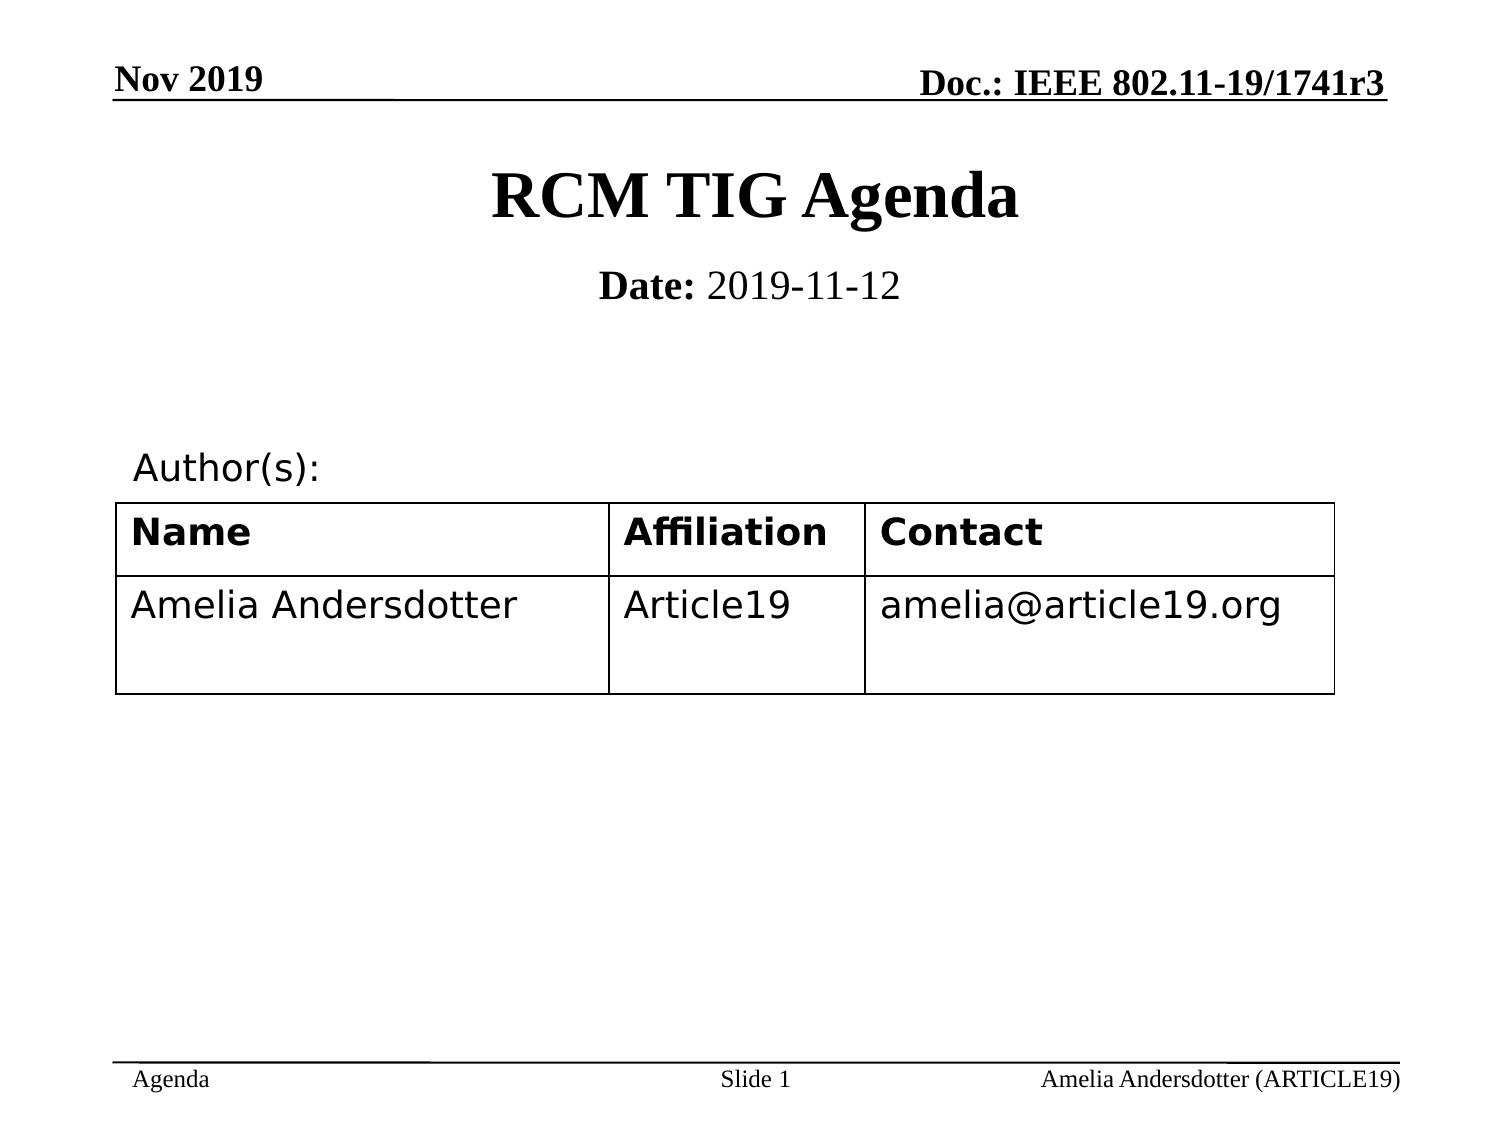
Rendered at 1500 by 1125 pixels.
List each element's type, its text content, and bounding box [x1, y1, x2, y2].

text_box Slide <number> [712, 1062, 799, 1122]
table_header Contact [866, 504, 1334, 575]
table_cell Amelia Andersdotter [117, 577, 608, 693]
table_cell Article19 [610, 577, 864, 693]
text_box Author(s): [118, 436, 437, 497]
table_cell amelia@article19.org [866, 577, 1334, 693]
text_box Nov 2019 [114, 54, 492, 99]
table_header Name [117, 504, 608, 575]
text_box Amelia Andersdotter (ARTICLE19) [902, 1062, 1401, 1092]
text_box RCM TIG Agenda [118, 103, 1394, 278]
table_header Affiliation [610, 504, 864, 575]
text_box Date: 2019-11-12 [112, 249, 1388, 315]
